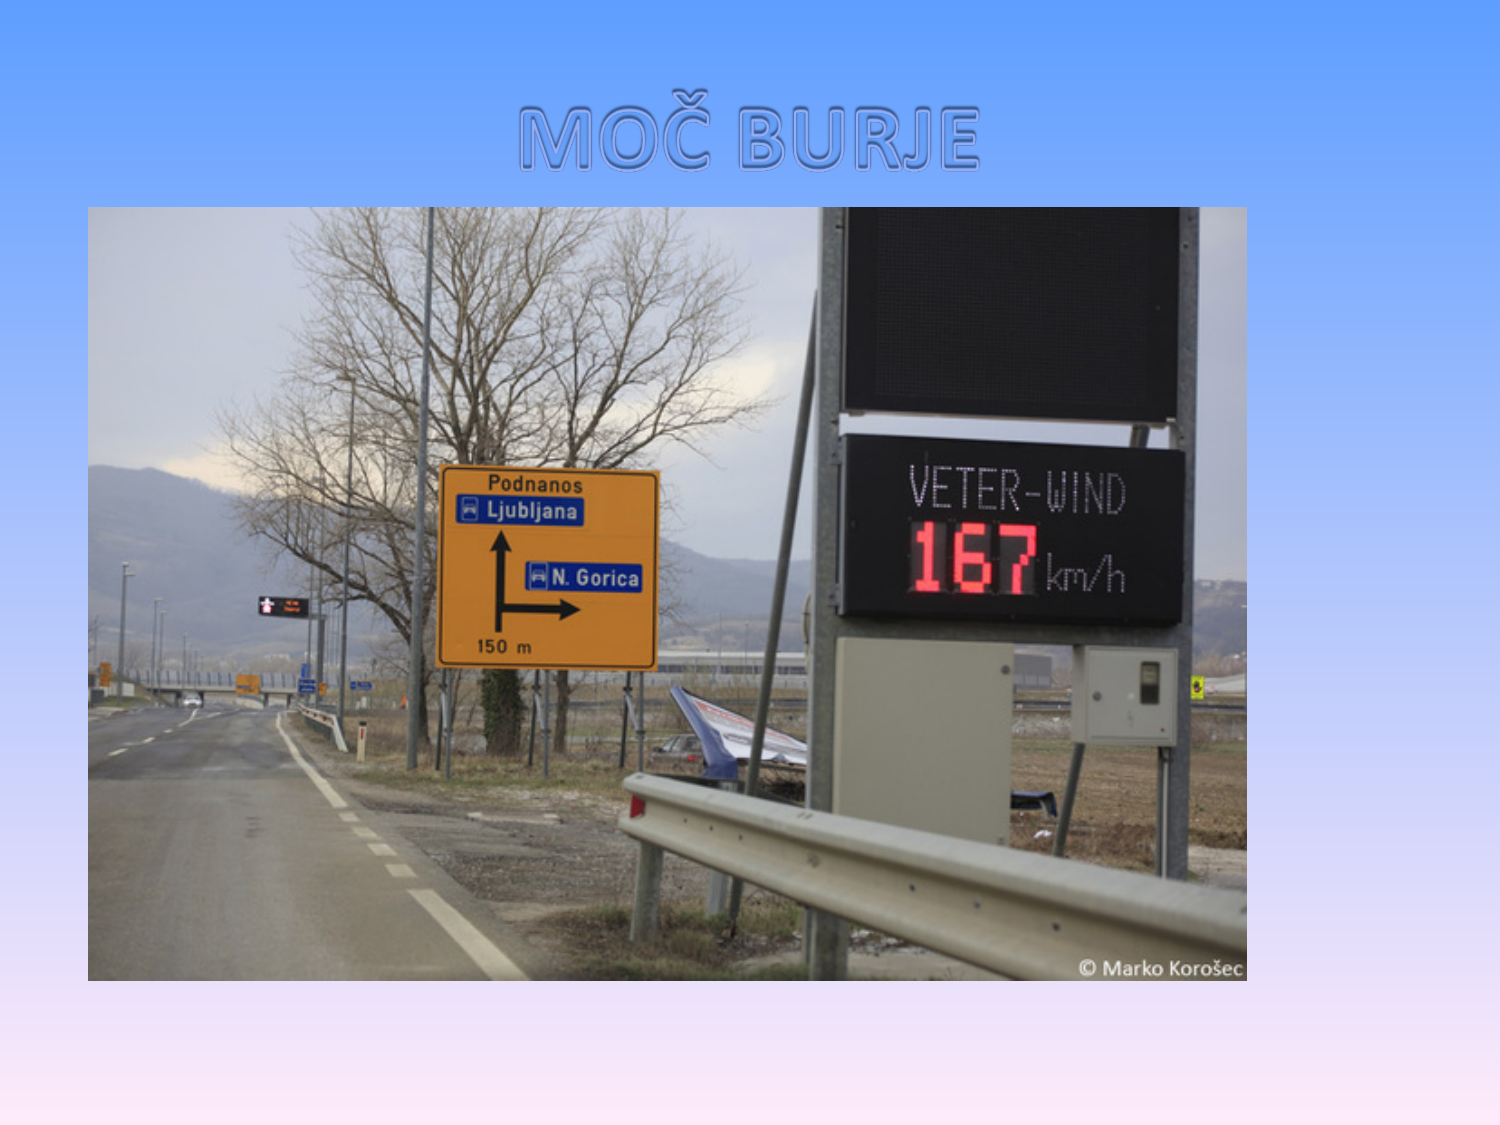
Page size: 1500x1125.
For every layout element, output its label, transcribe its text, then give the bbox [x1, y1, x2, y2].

picture [73, 43, 1426, 981]
text_box Odvisna je od: Temperaturne razlike Razlike v tlaku Strmine Reliefa Oddaljenosti od vznožja vzpetin Anemograf [74, 262, 1425, 1005]
